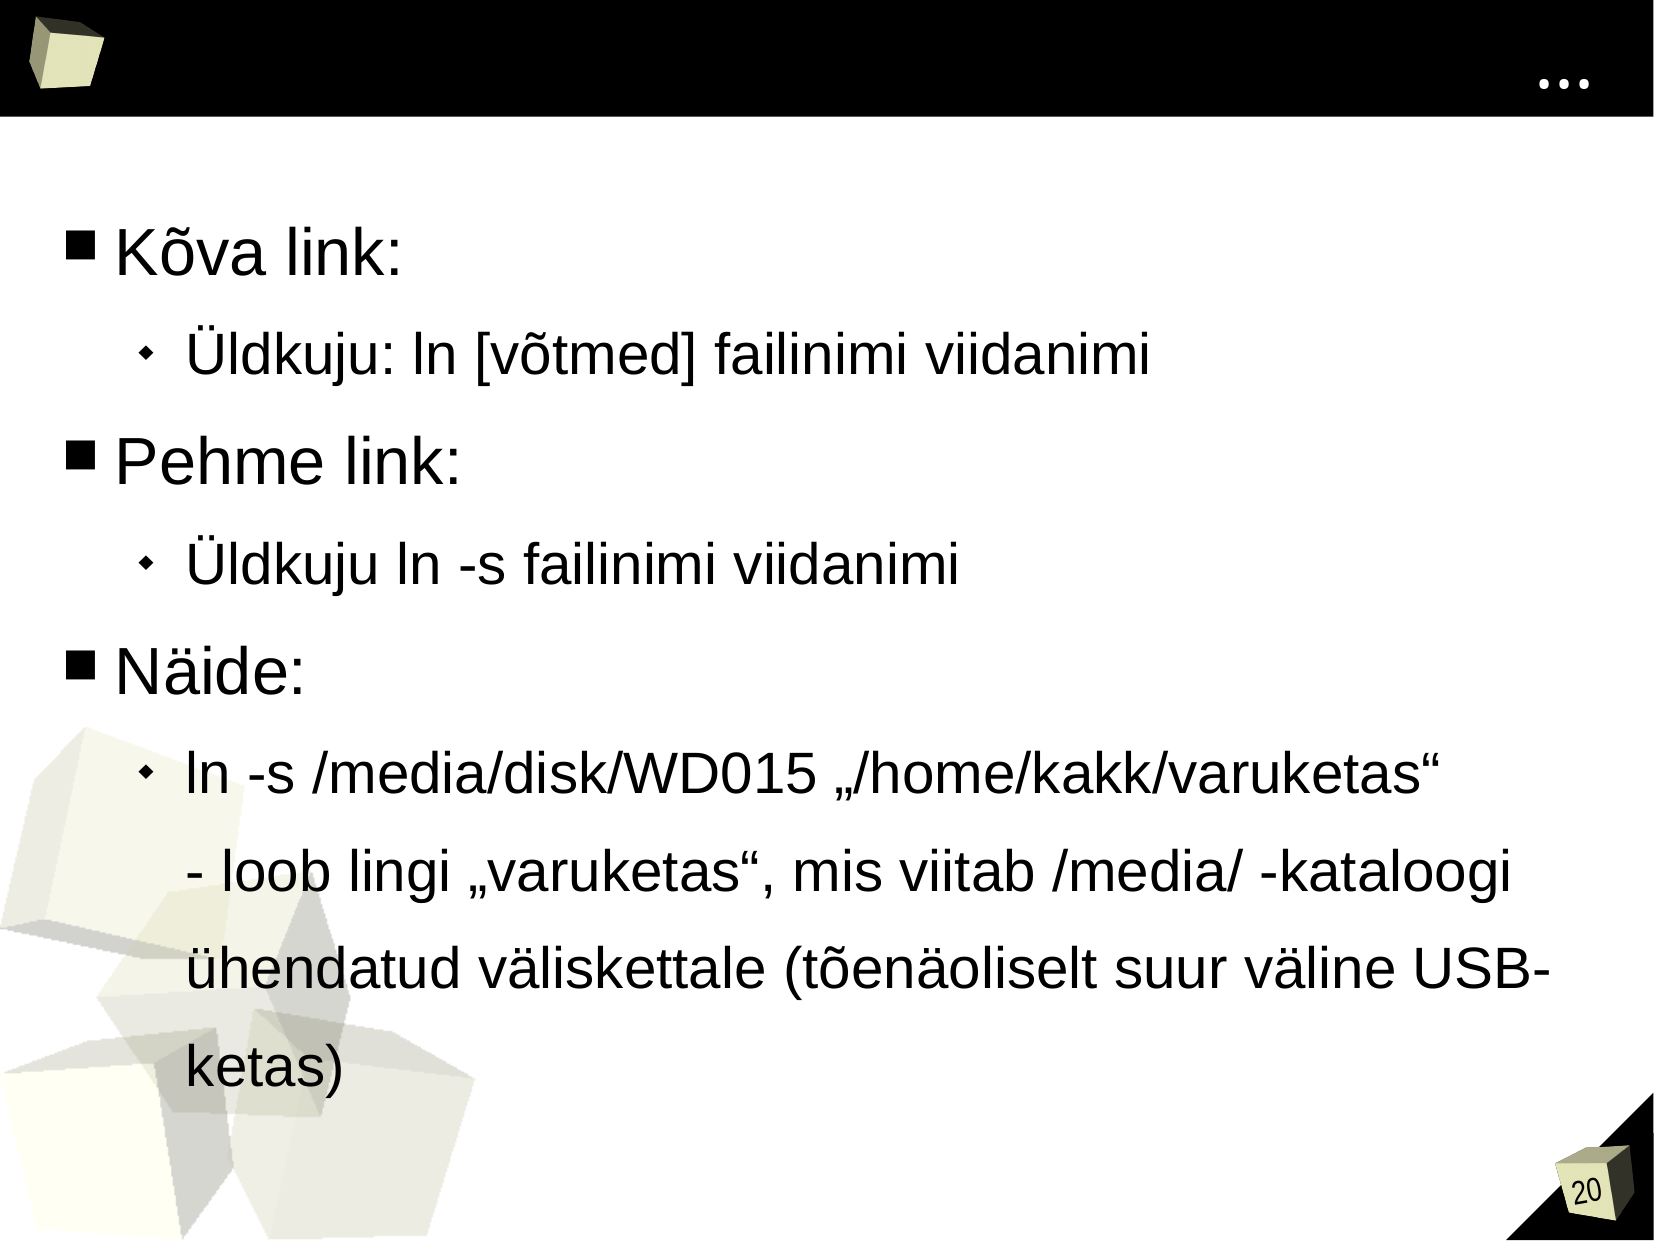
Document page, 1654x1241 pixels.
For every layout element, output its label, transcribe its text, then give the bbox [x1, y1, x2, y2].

picture [0, 726, 477, 1241]
title ... [118, 0, 1595, 119]
list Kõva link: Üldkuju: ln [võtmed] failinimi viidanimi Pehme link: Üldkuju ln -s failinimi viidanimi Näide: ln -s /media/disk/WD015 „/home/kakk/varuketas“ - loob lingi „varuketas“, mis viitab /media/ -kataloogi ühendatud väliskettale (tõenäoliselt suur väline USB-ketas) [44, 177, 1611, 1214]
